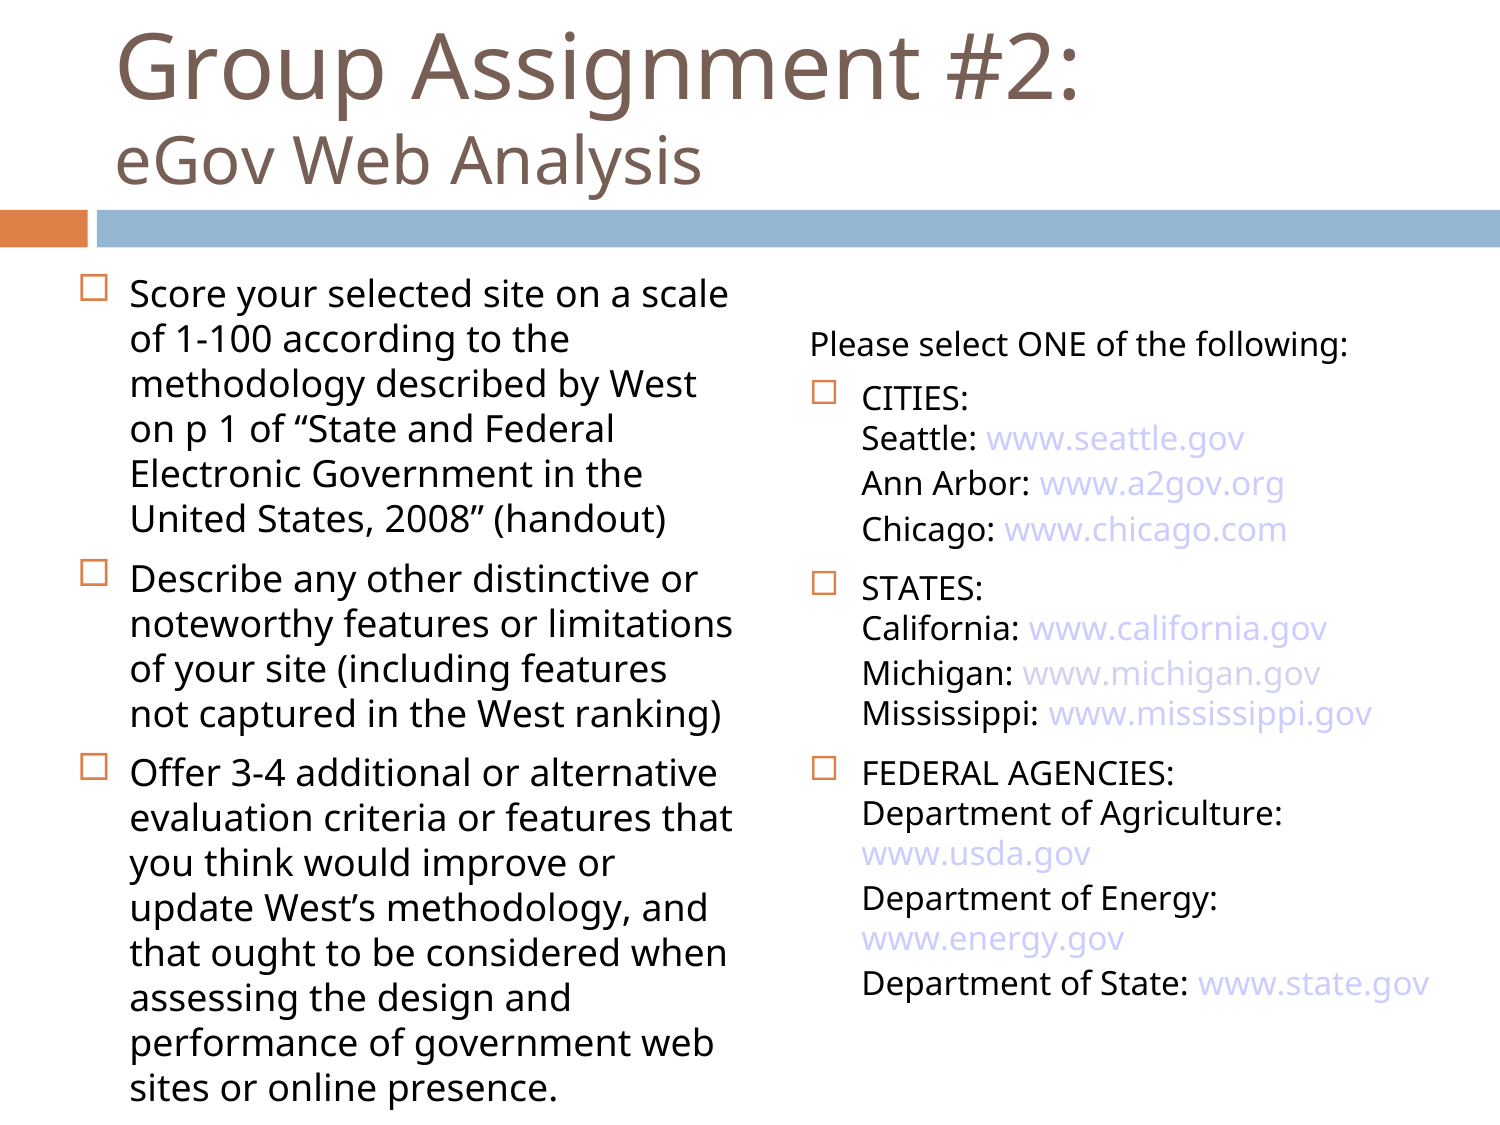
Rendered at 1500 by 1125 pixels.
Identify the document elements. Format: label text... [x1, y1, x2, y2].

text_box Group Assignment #2: eGov Web Analysis [99, 0, 1438, 205]
text_box Please select ONE of the following: CITIES: Seattle: www.seattle.gov Ann Arbor: www.a2gov.org Chicago: www.chicago.com STATES: California: www.california.gov Michigan: www.michigan.gov Mississippi: www.mississippi.gov FEDERAL AGENCIES: Department of Agriculture: www.usda.gov Department of Energy: www.energy.gov Department of State: www.state.gov [794, 260, 1463, 1011]
text_box Score your selected site on a scale of 1-100 according to the methodology described by West on p 1 of “State and Federal Electronic Government in the United States, 2008” (handout) Describe any other distinctive or noteworthy features or limitations of your site (including features not captured in the West ranking) Offer 3-4 additional or alternative evaluation criteria or features that you think would improve or update West’s methodology, and that ought to be considered when assessing the design and performance of government web sites or online presence. [62, 262, 751, 1013]
